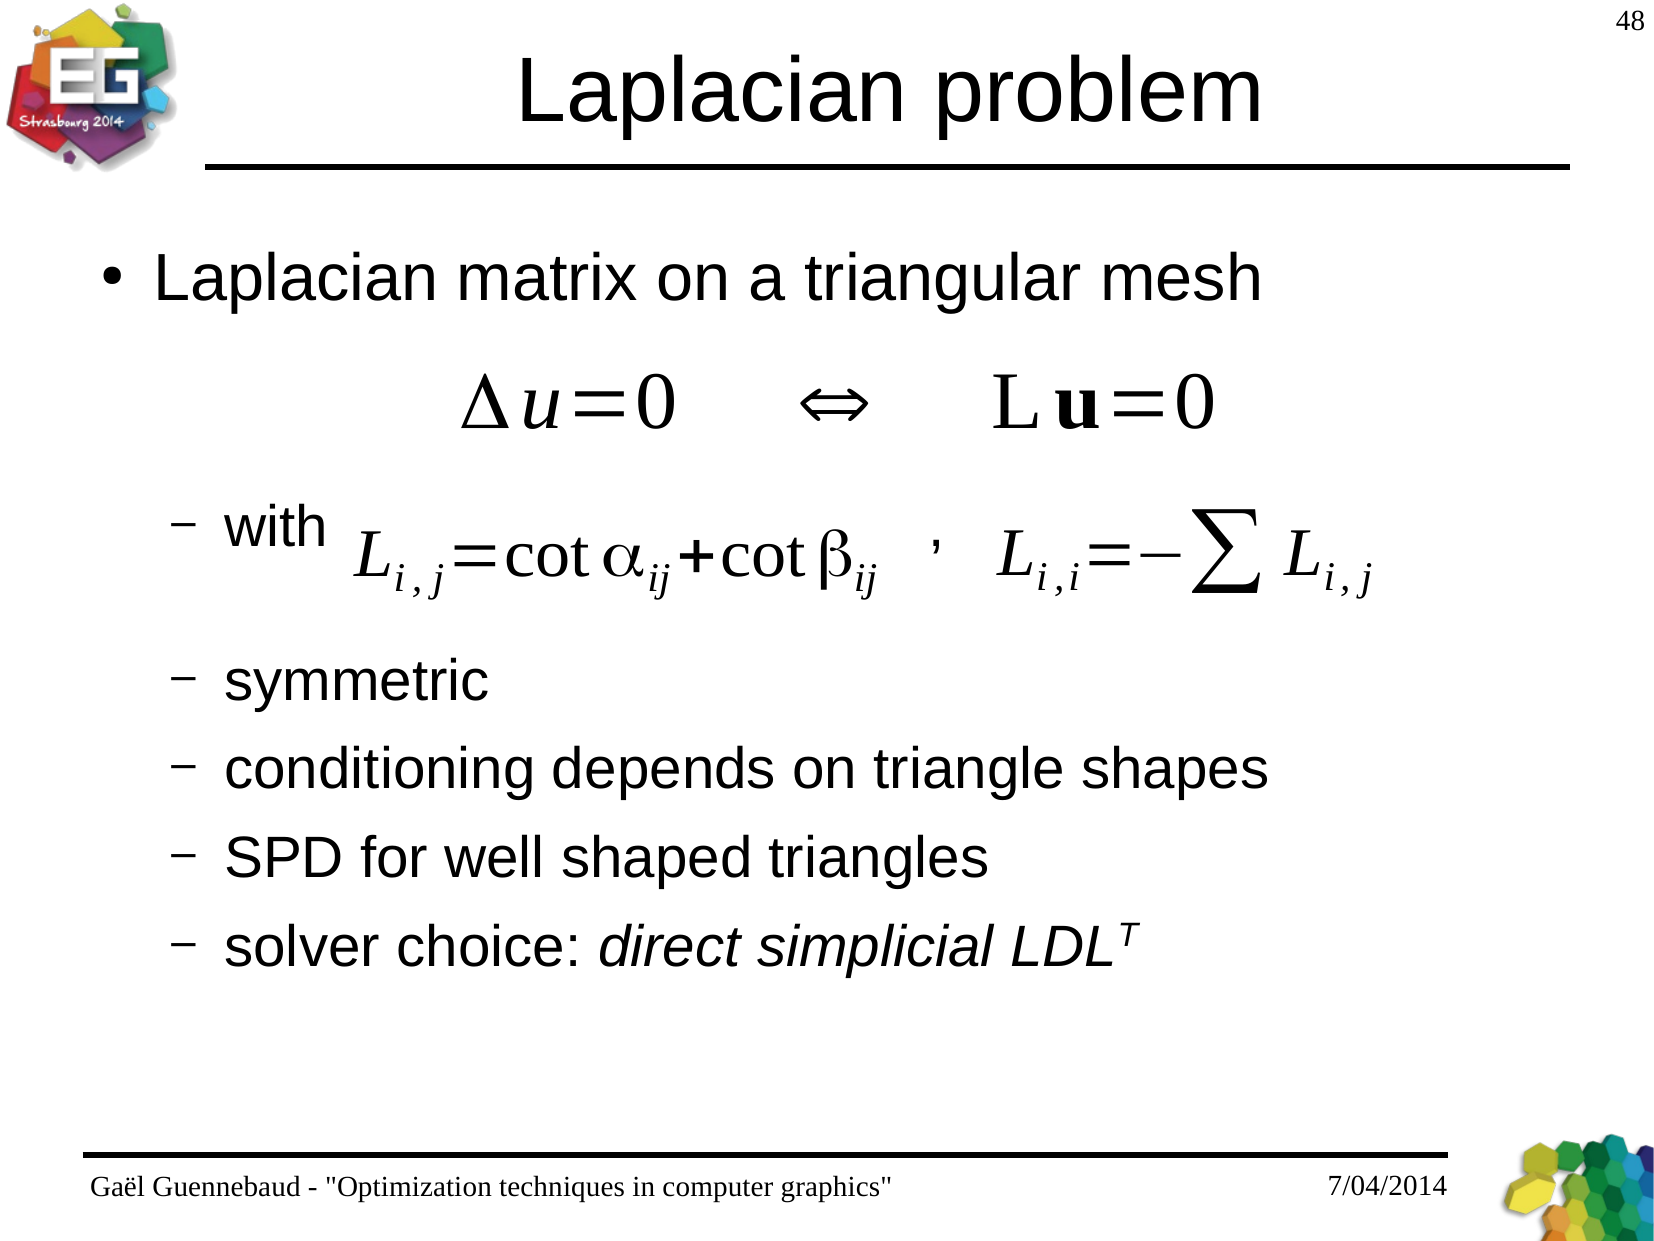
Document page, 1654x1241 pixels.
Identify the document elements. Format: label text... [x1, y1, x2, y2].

picture [1499, 1128, 1654, 1241]
list Laplacian matrix on a triangular mesh with , symmetric conditioning depends on triangle shapes SPD for well shaped triangles solver choice: direct simplicial LDLT [82, 240, 1571, 1126]
chart [343, 515, 886, 602]
chart [987, 505, 1381, 600]
picture [0, 0, 180, 180]
title Laplacian problem [210, 31, 1571, 148]
chart [450, 356, 1225, 447]
